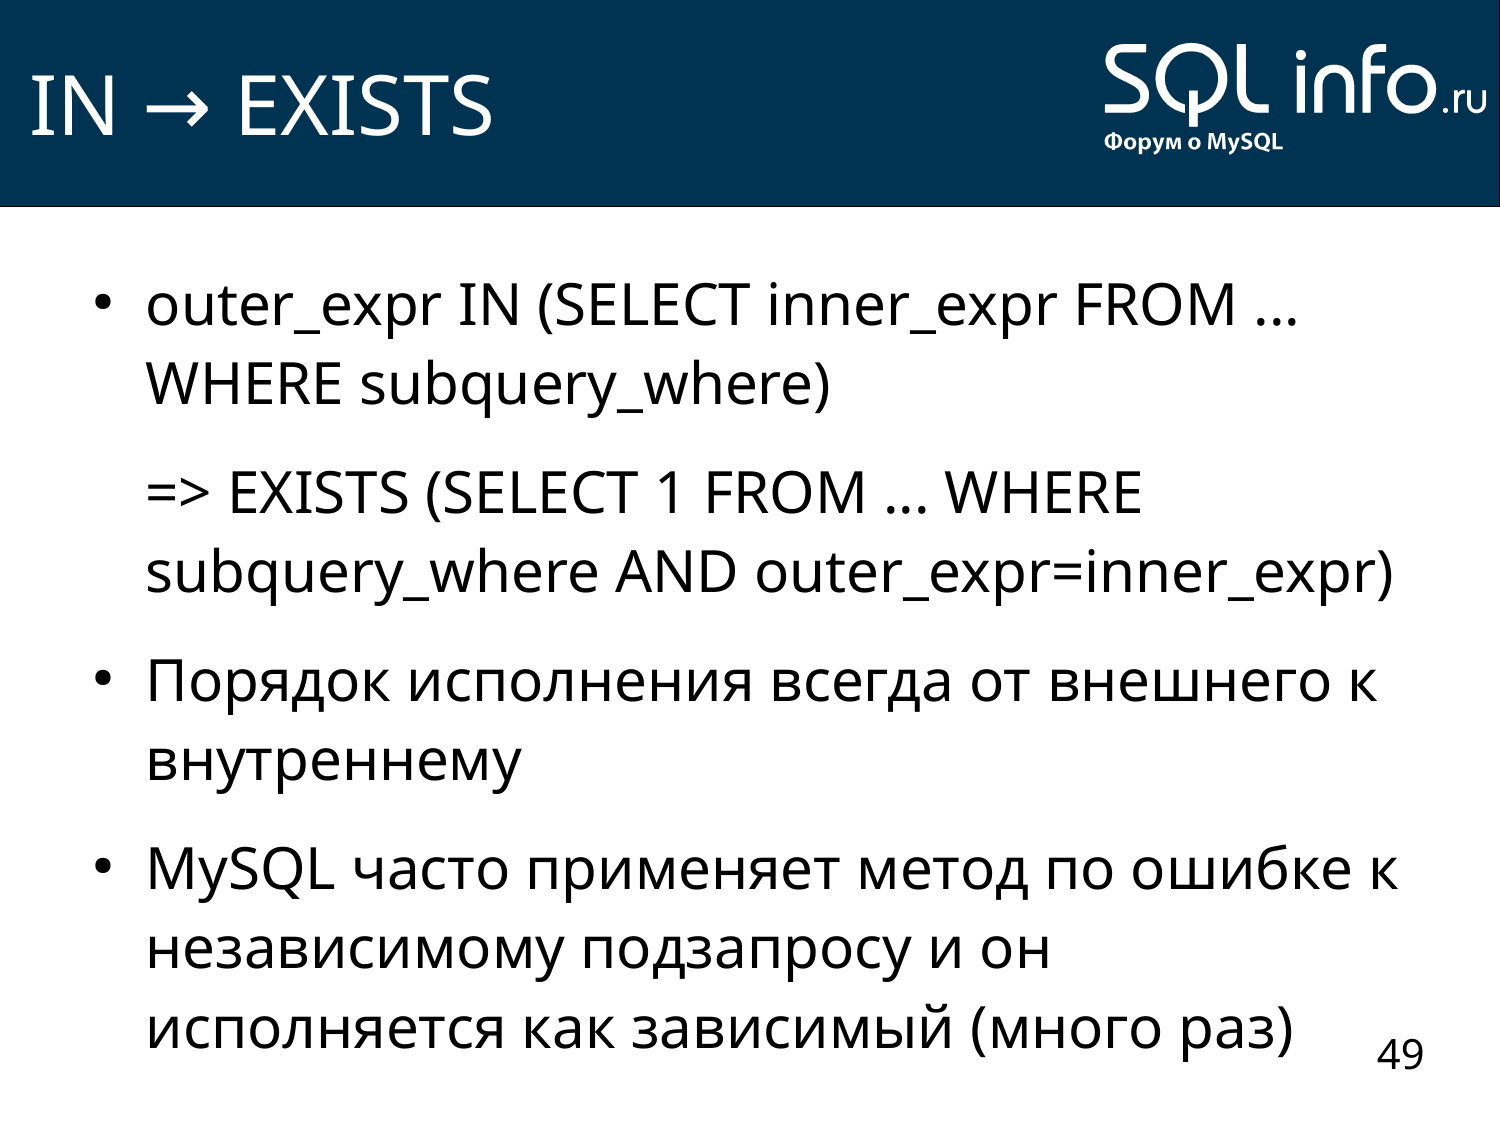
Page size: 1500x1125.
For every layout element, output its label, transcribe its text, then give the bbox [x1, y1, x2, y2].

list outer_expr IN (SELECT inner_expr FROM ... WHERE subquery_where) => EXISTS (SELECT 1 FROM ... WHERE subquery_where AND outer_expr=inner_expr) Порядок исполнения всегда от внешнего к внутреннему MySQL часто применяет метод по ошибке к независимому подзапросу и он исполняется как зависимый (много раз) [75, 263, 1425, 1093]
picture [1093, 29, 1495, 166]
title IN → EXISTS [29, 0, 1093, 207]
